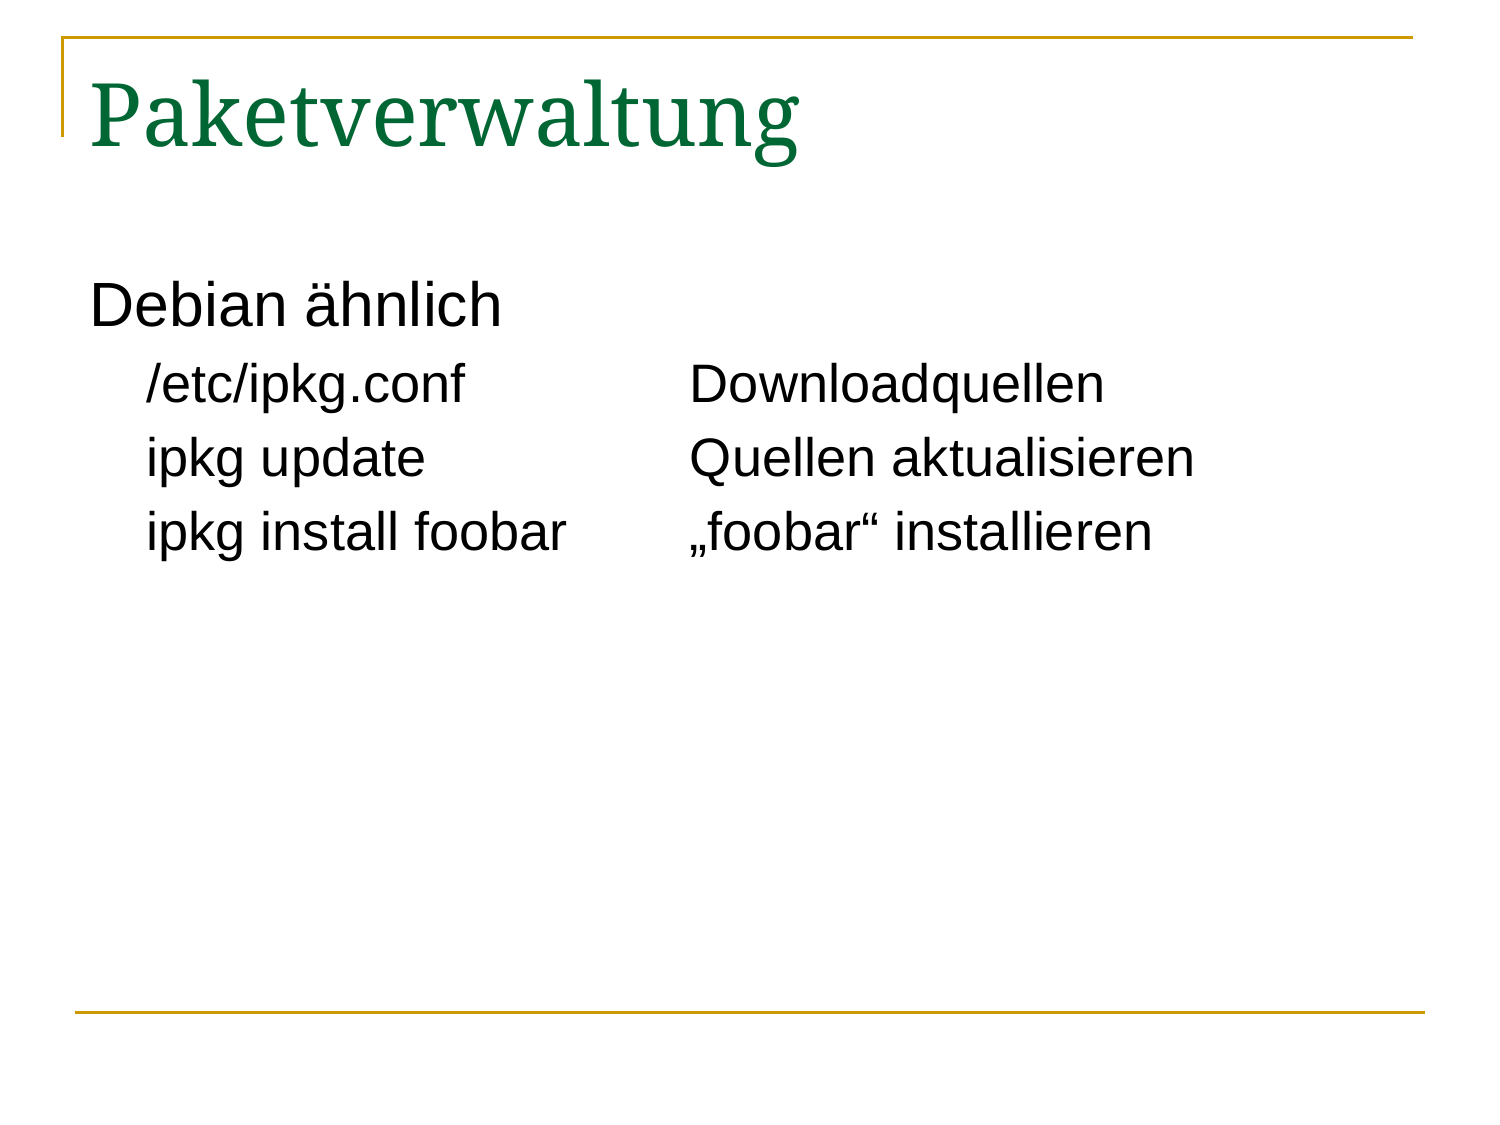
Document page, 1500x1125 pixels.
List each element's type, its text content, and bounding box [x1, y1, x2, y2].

list Debian ähnlich /etc/ipkg.conf Downloadquellen ipkg update Quellen aktualisieren ipkg install foobar „foobar“ installieren [75, 262, 1426, 1006]
title Paketverwaltung [75, 45, 1426, 233]
